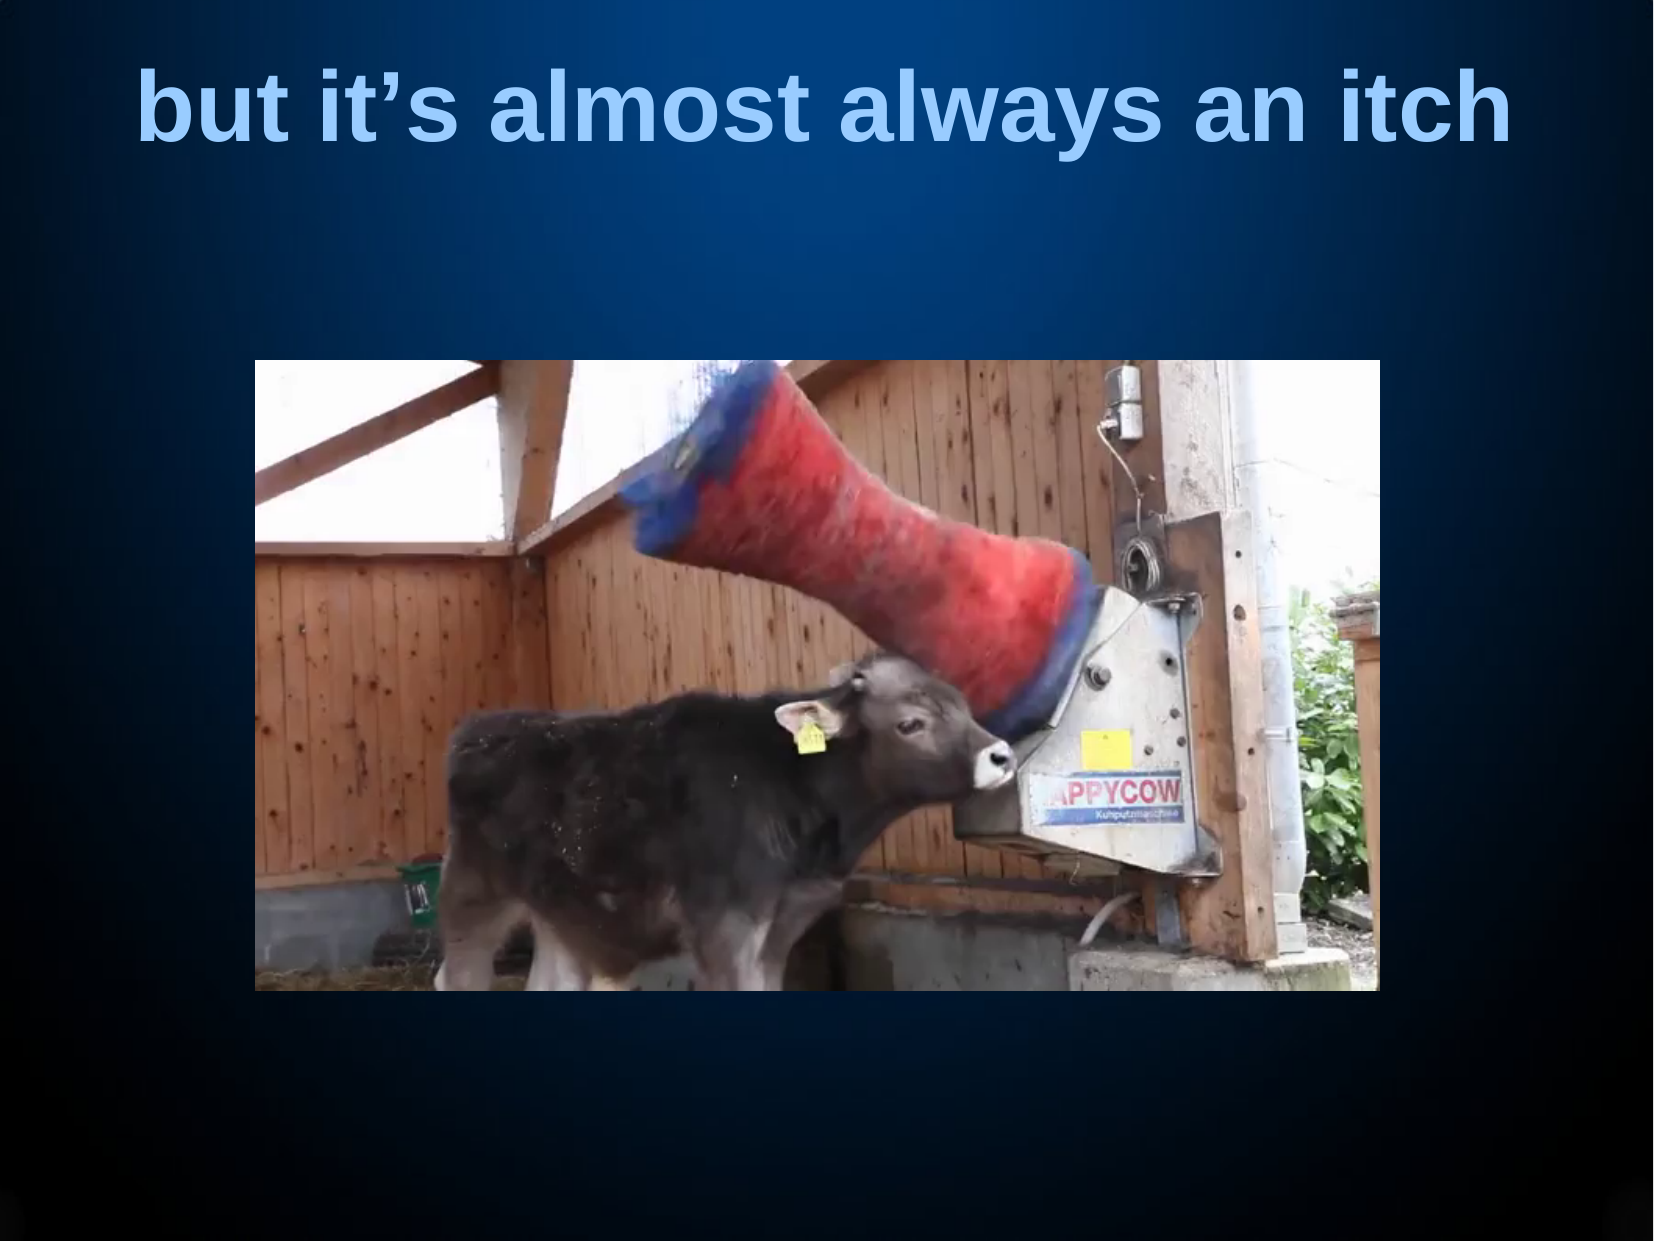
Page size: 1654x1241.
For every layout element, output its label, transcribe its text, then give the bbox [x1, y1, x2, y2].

title but it’s almost always an itch [0, 2, 1651, 211]
text_box [255, 360, 1380, 992]
picture [0, 0, 1654, 1241]
